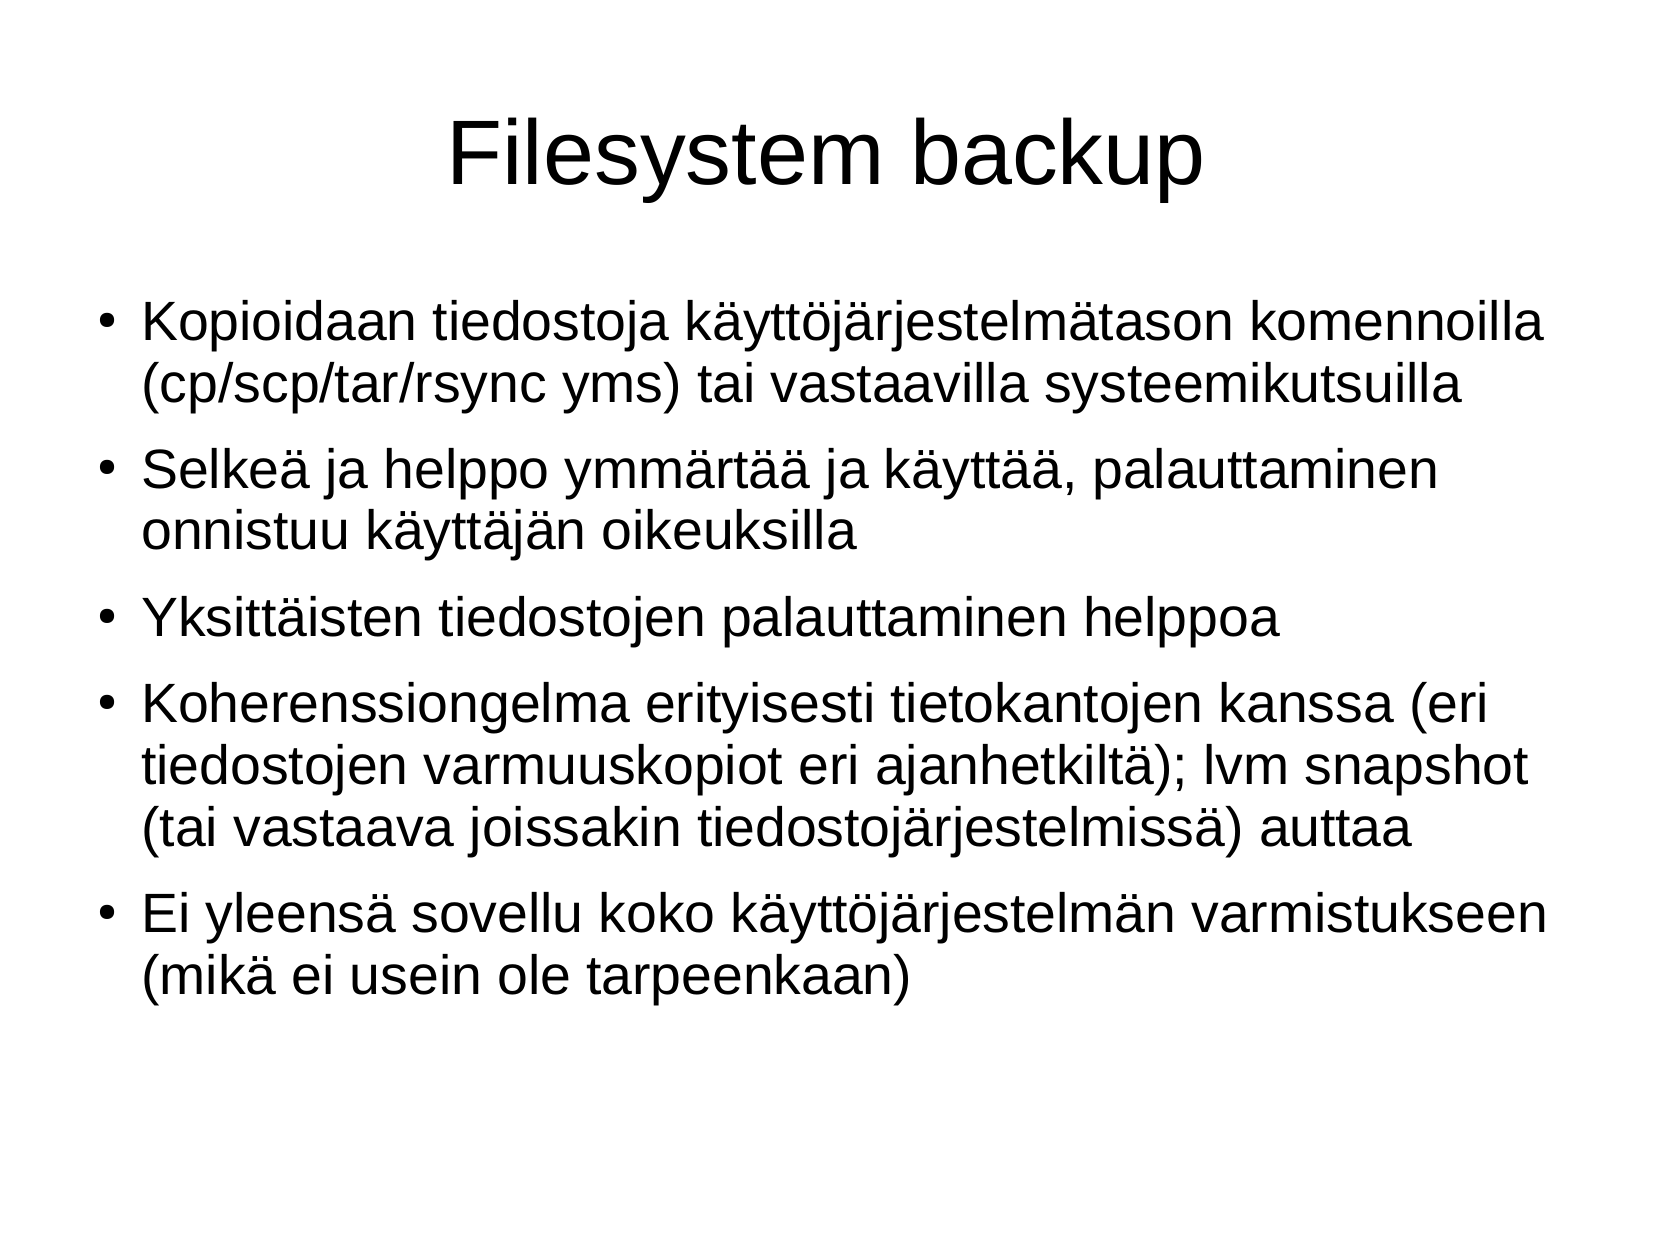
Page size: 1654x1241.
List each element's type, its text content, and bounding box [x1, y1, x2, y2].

title Filesystem backup [82, 49, 1571, 257]
list Kopioidaan tiedostoja käyttöjärjestelmätason komennoilla (cp/scp/tar/rsync yms) tai vastaavilla systeemikutsuilla Selkeä ja helppo ymmärtää ja käyttää, palauttaminen onnistuu käyttäjän oikeuksilla Yksittäisten tiedostojen palauttaminen helppoa Koherenssiongelma erityisesti tietokantojen kanssa (eri tiedostojen varmuuskopiot eri ajanhetkiltä); lvm snapshot (tai vastaava joissakin tiedostojärjestelmissä) auttaa Ei yleensä sovellu koko käyttöjärjestelmän varmistukseen (mikä ei usein ole tarpeenkaan) [82, 290, 1571, 1010]
